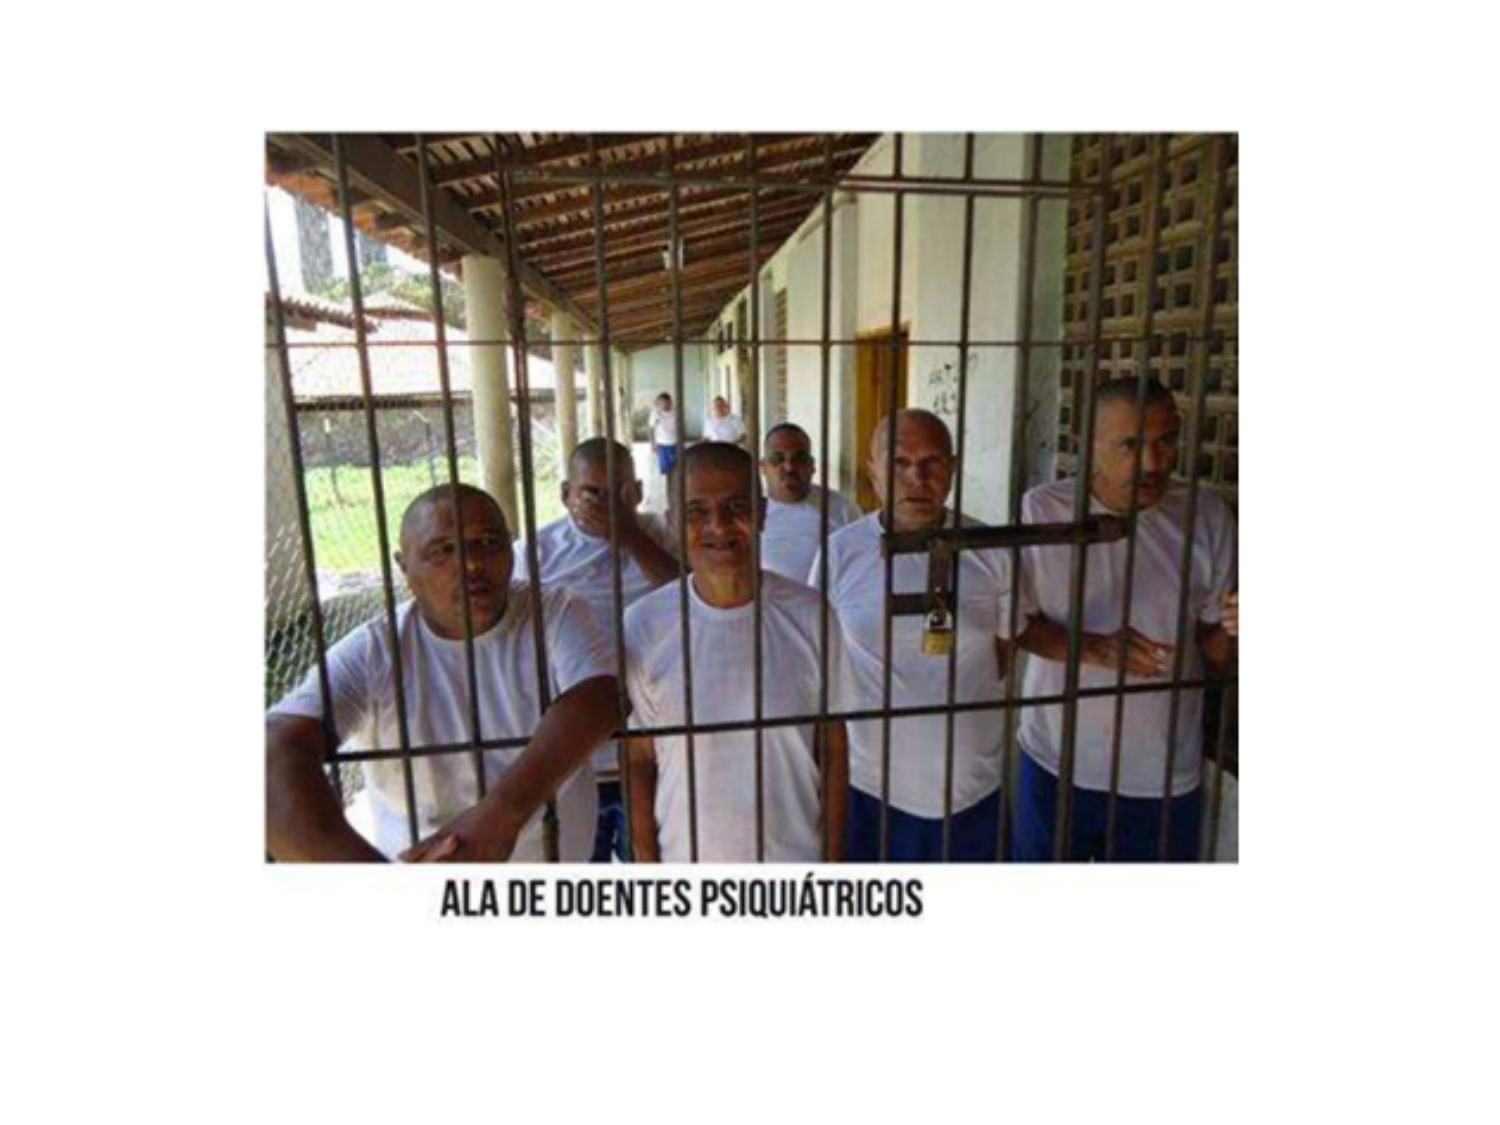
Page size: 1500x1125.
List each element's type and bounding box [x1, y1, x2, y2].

picture [258, 99, 1244, 983]
